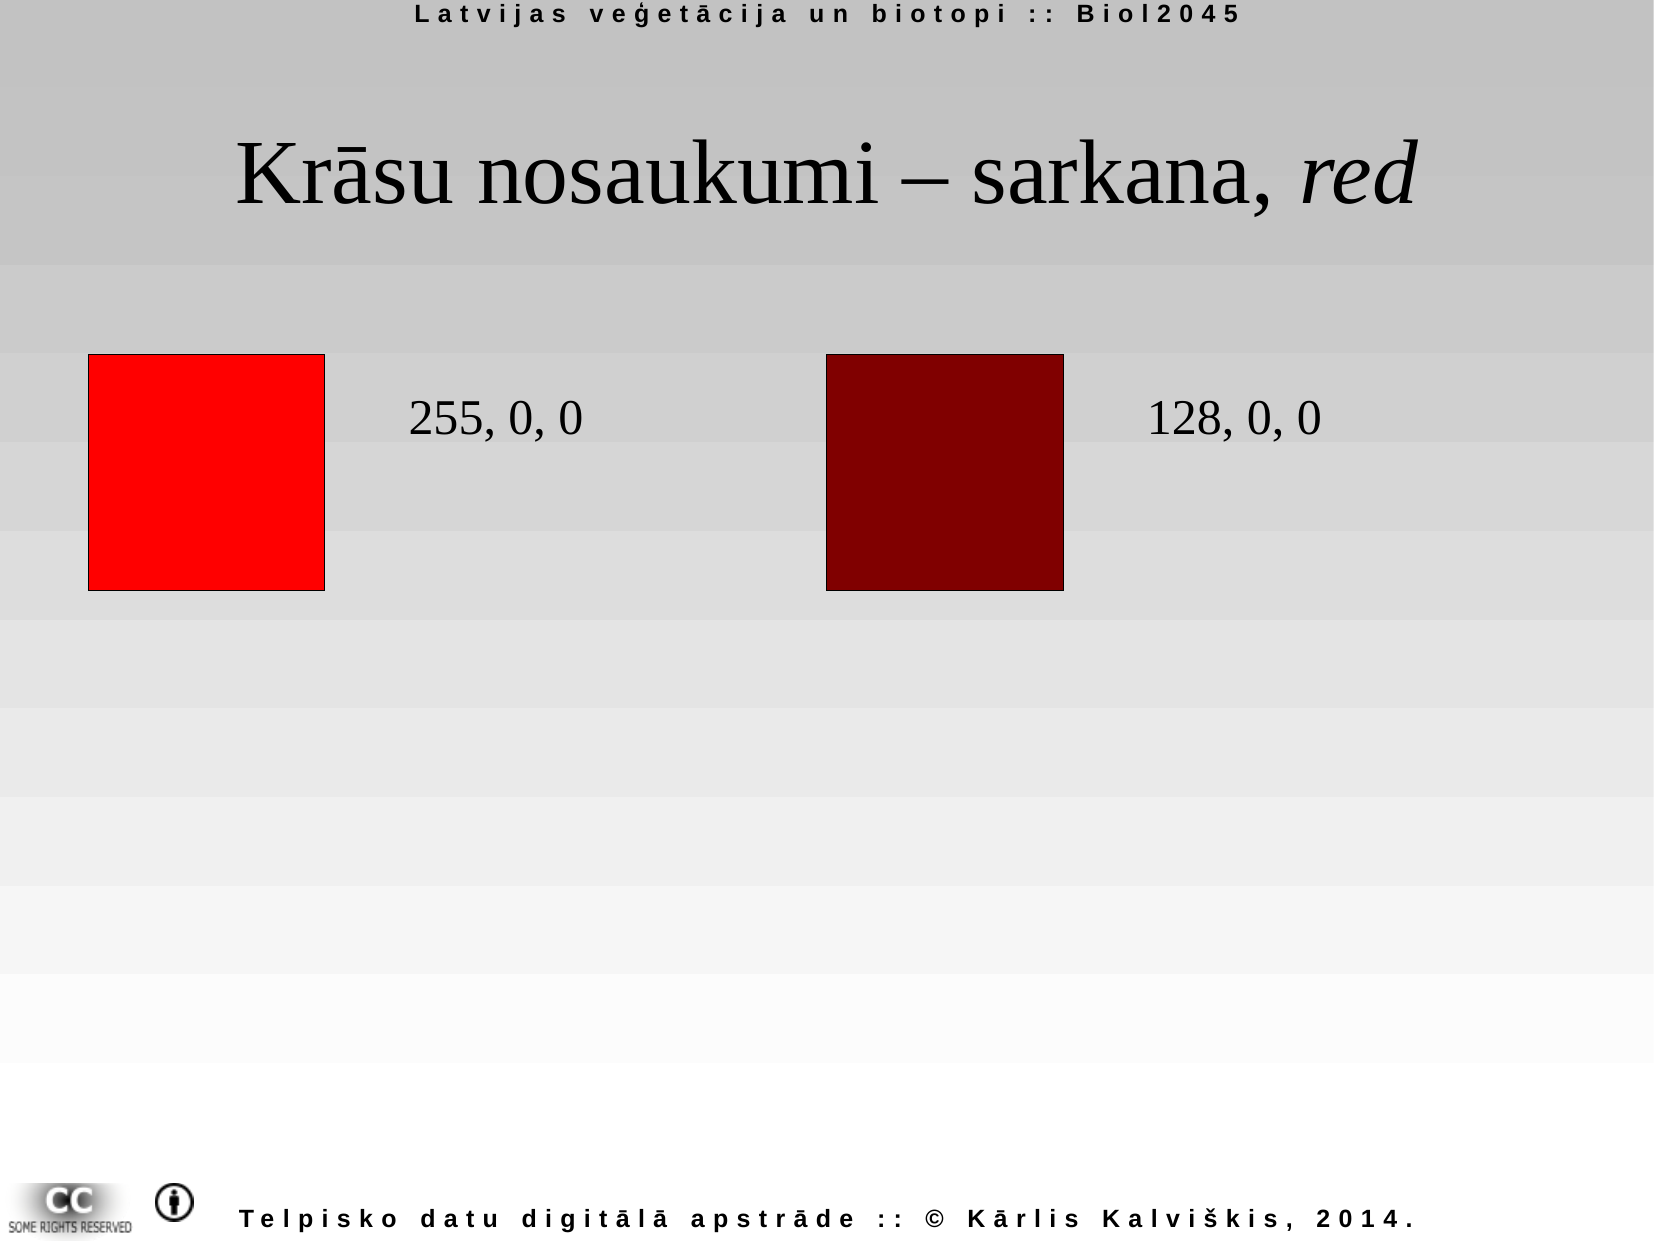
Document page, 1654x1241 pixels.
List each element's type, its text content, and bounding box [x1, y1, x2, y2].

text_box [88, 354, 325, 591]
picture [0, 0, 1654, 1241]
text_box [826, 354, 1064, 591]
text_box 255, 0, 0 [408, 389, 584, 446]
title Krāsu nosaukumi – sarkana, red [29, 49, 1625, 296]
text_box 128, 0, 0 [1146, 389, 1322, 446]
